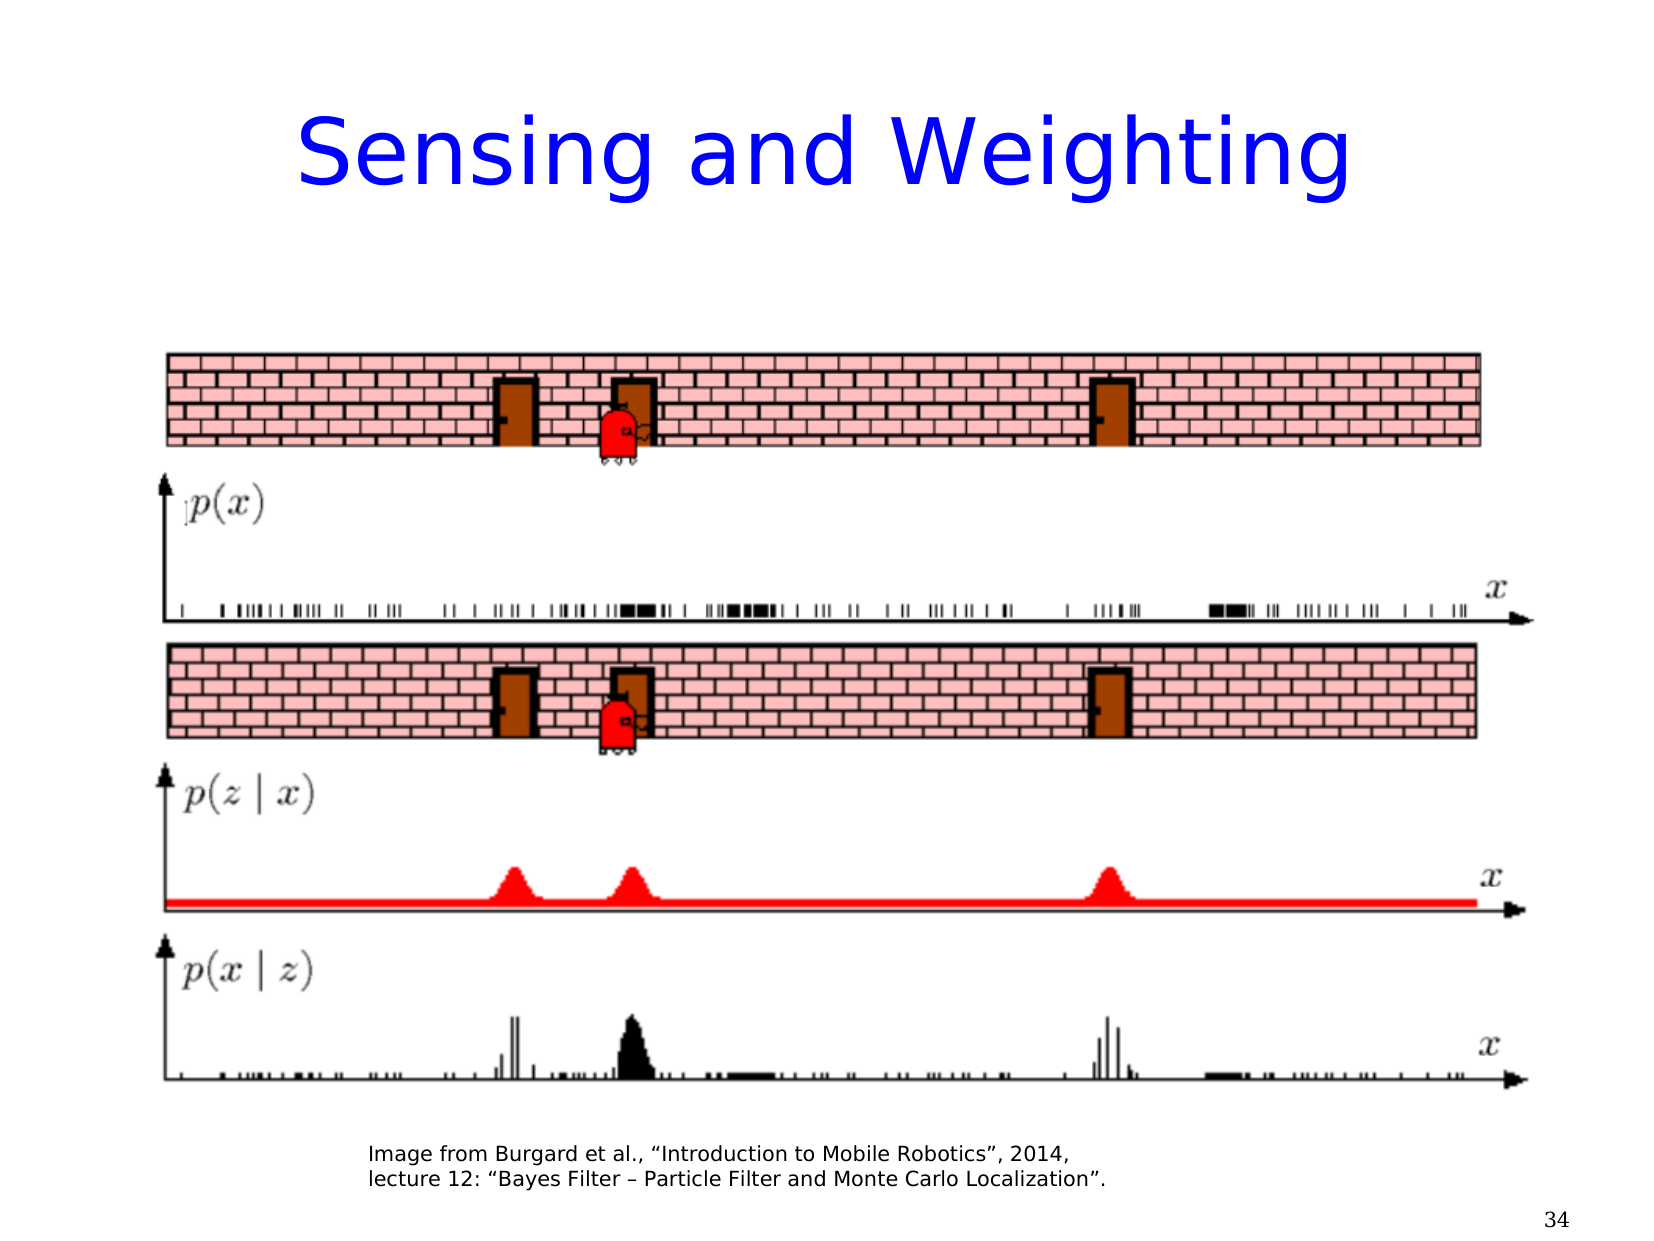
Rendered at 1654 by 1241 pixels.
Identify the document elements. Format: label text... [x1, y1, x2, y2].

picture [125, 338, 1574, 1109]
text_box Image from Burgard et al., “Introduction to Mobile Robotics”, 2014, lecture 12: “Bayes Filter – Particle Filter and Monte Carlo Localization”. [353, 1135, 1127, 1224]
title Sensing and Weighting [82, 49, 1571, 257]
